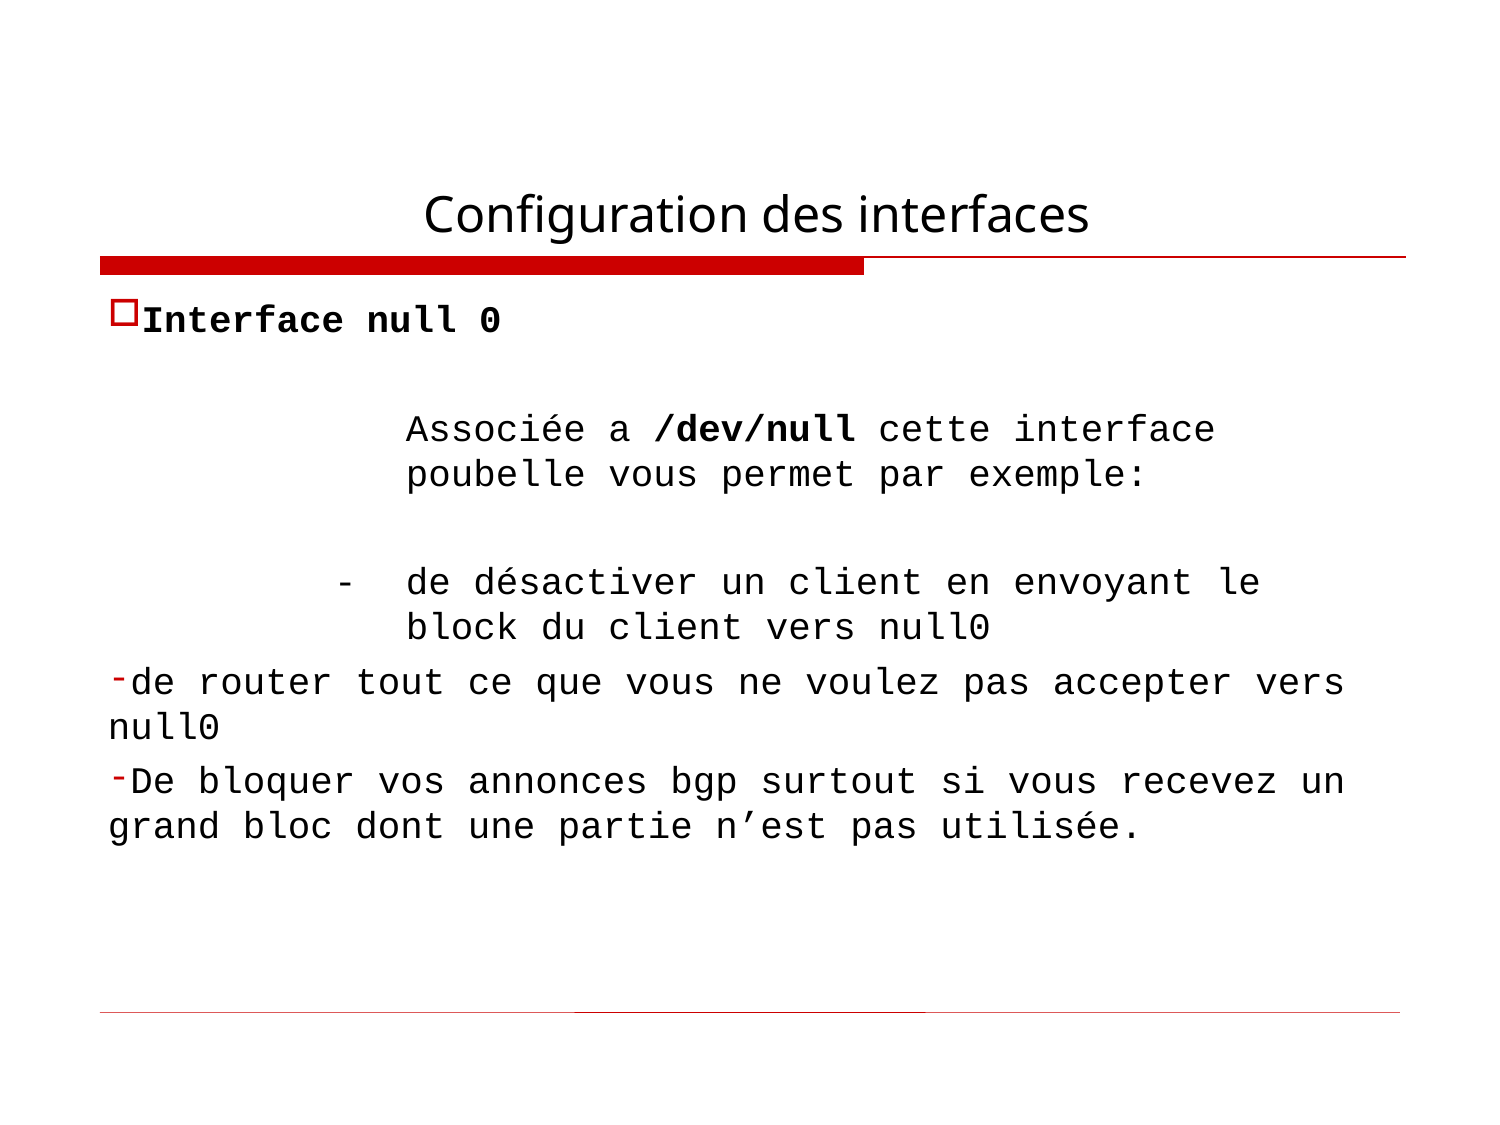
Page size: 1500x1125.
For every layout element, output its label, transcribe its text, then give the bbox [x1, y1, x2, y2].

title Configuration des interfaces [94, 50, 1407, 250]
list Interface null 0 Associée a /dev/null cette interface poubelle vous permet par exemple: - de désactiver un client en envoyant le block du client vers null0 de router tout ce que vous ne voulez pas accepter vers null0 De bloquer vos annonces bgp surtout si vous recevez un grand bloc dont une partie n’est pas utilisée. [92, 287, 1406, 988]
